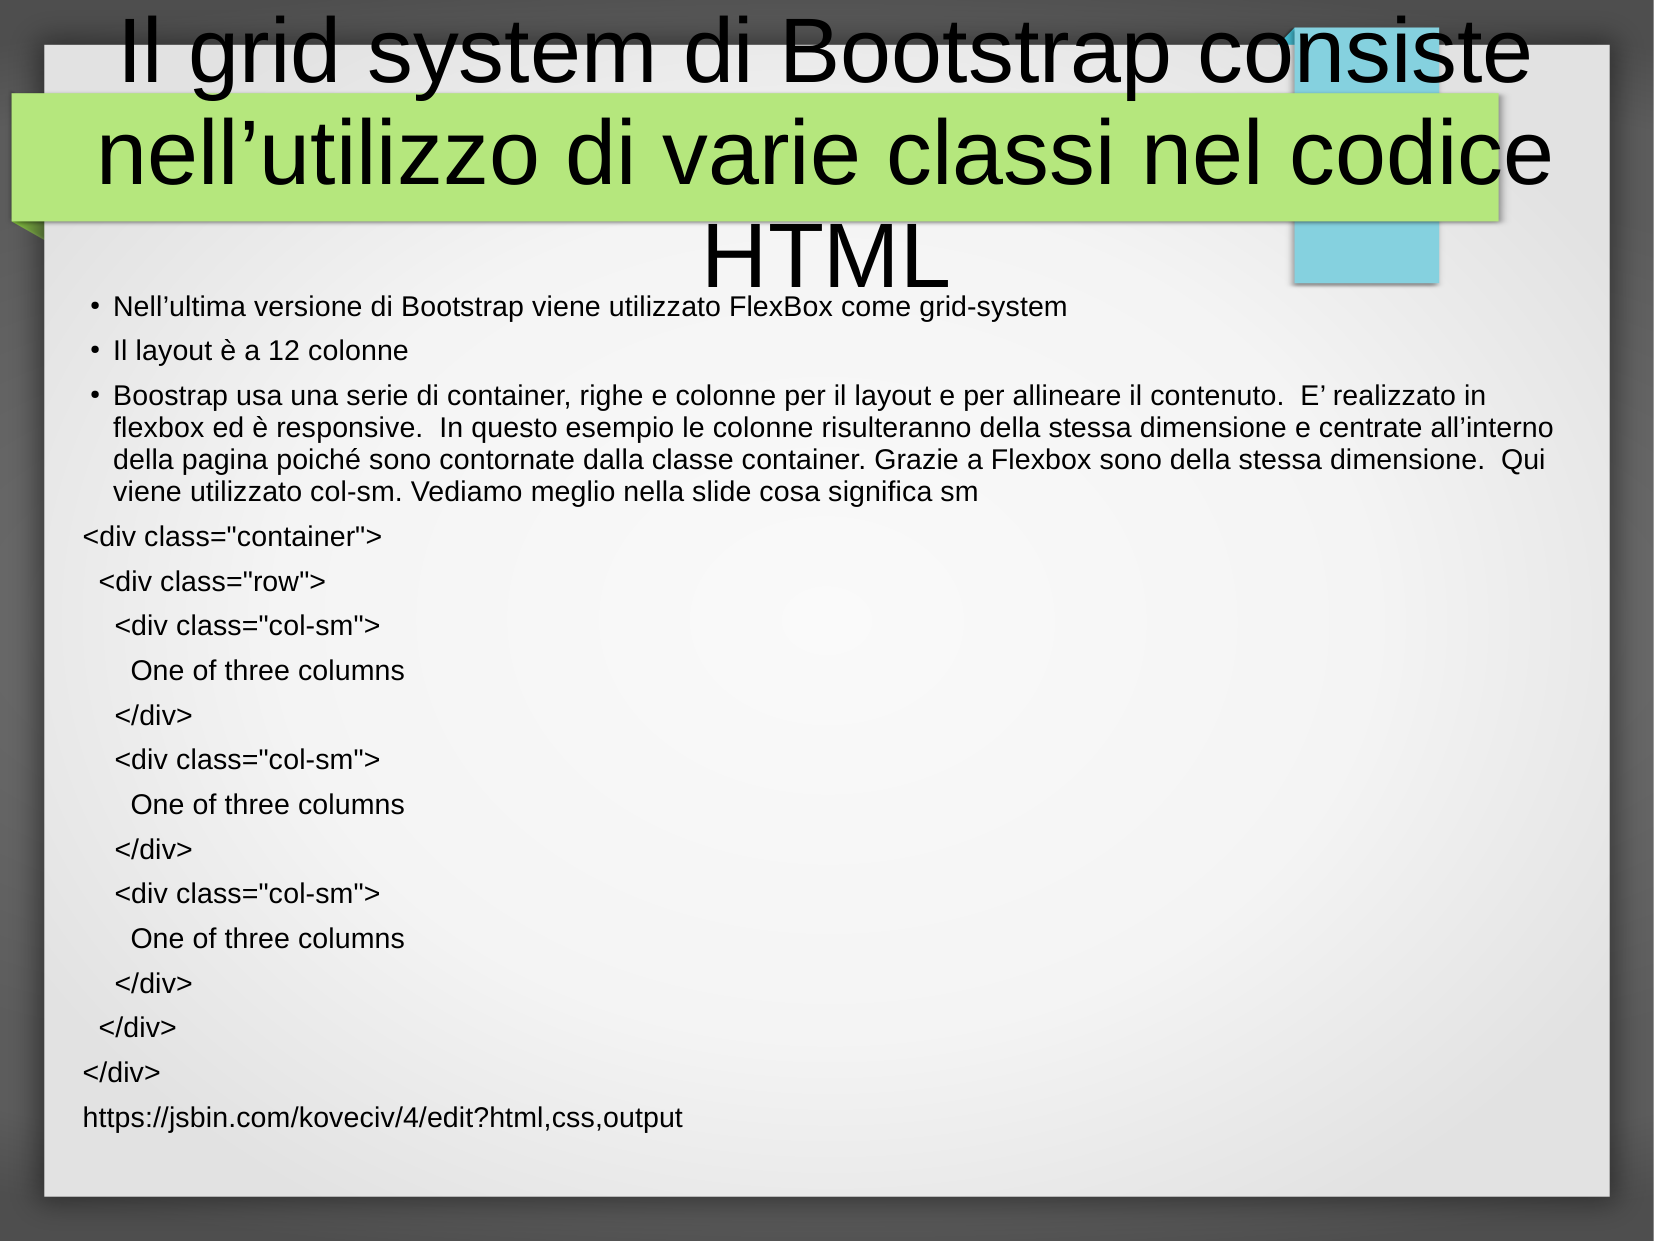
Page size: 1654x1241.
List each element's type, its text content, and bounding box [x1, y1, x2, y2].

title Il grid system di Bootstrap consiste nell’utilizzo di varie classi nel codice HTML [82, 0, 1571, 290]
list Nell’ultima versione di Bootstrap viene utilizzato FlexBox come grid-system Il layout è a 12 colonne Boostrap usa una serie di container, righe e colonne per il layout e per allineare il contenuto. E’ realizzato in flexbox ed è responsive. In questo esempio le colonne risulteranno della stessa dimensione e centrate all’interno della pagina poiché sono contornate dalla classe container. Grazie a Flexbox sono della stessa dimensione. Qui viene utilizzato col-sm. Vediamo meglio nella slide cosa significa sm <div class="container"> <div class="row"> <div class="col-sm"> One of three columns </div> <div class="col-sm"> One of three columns </div> <div class="col-sm"> One of three columns </div> </div> </div> https://jsbin.com/koveciv/4/edit?html,css,output [82, 290, 1571, 1134]
picture [0, 0, 1654, 1241]
